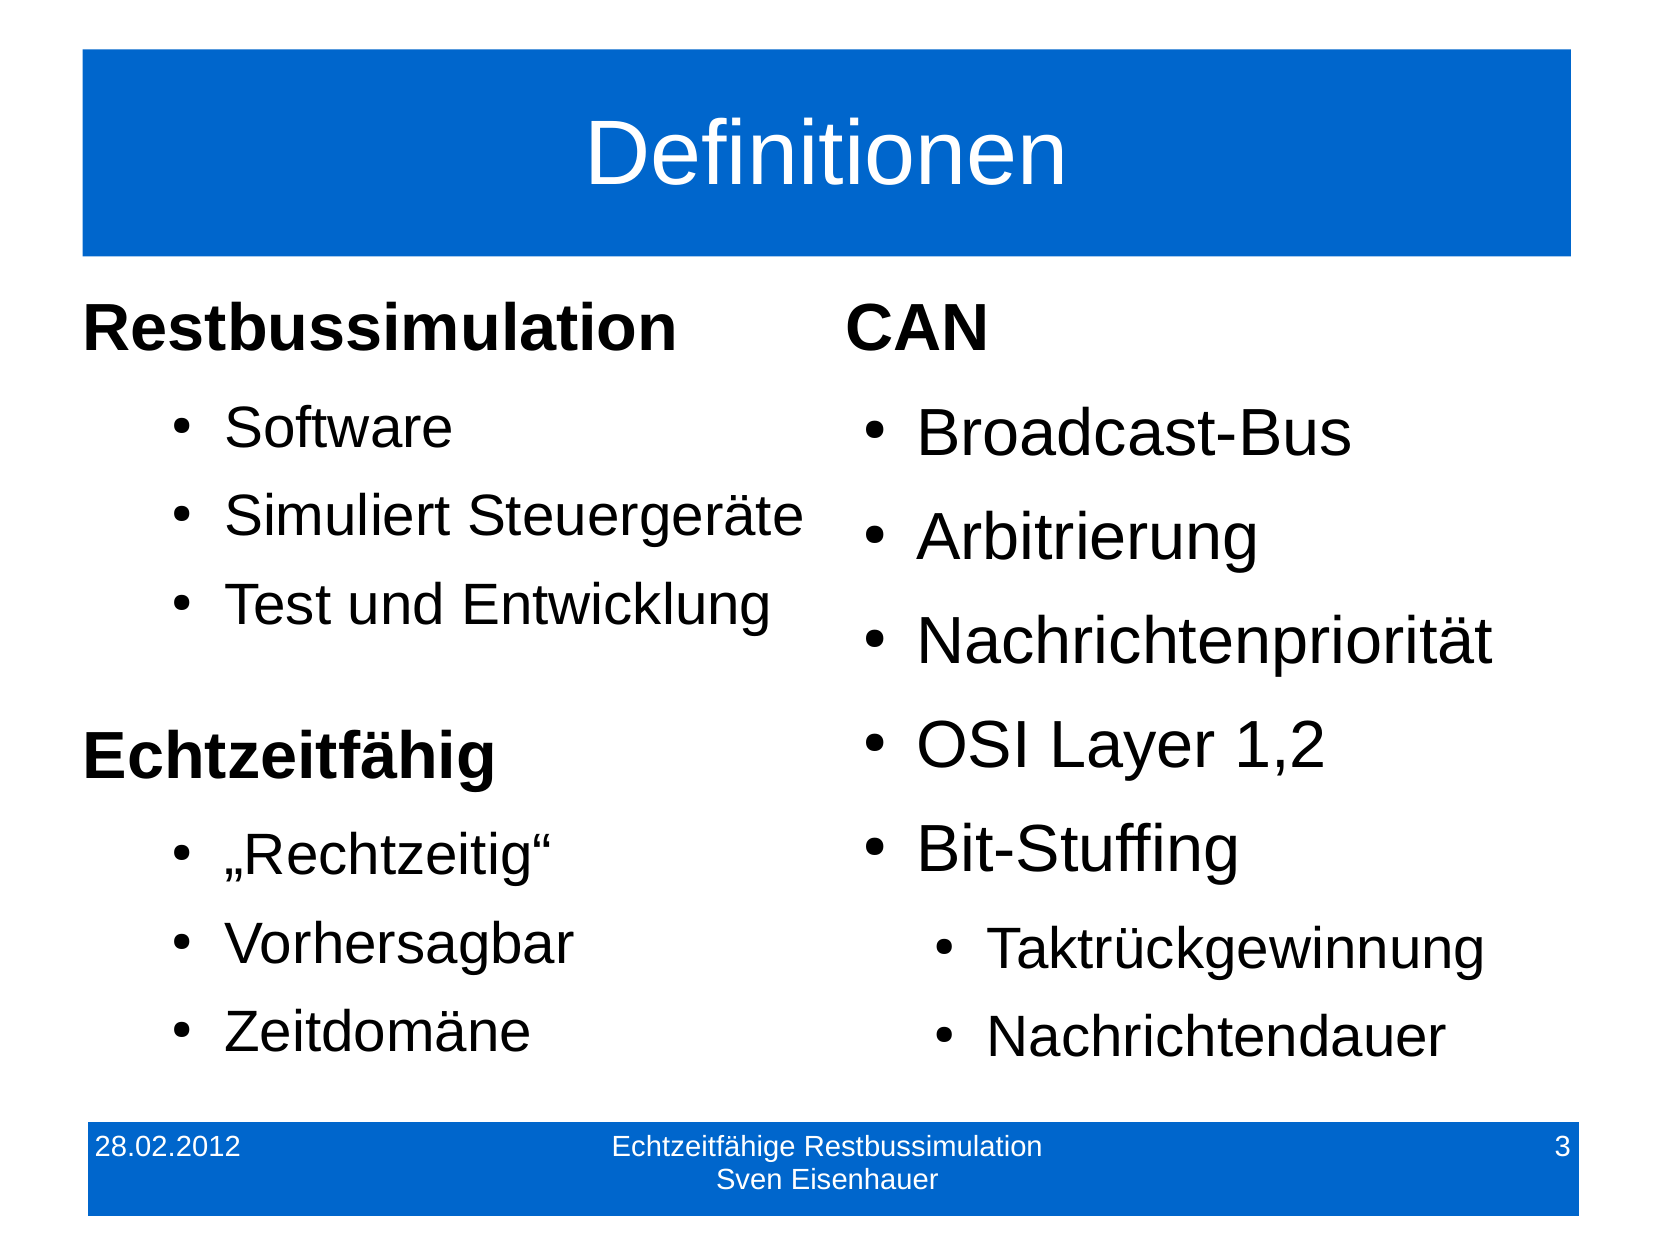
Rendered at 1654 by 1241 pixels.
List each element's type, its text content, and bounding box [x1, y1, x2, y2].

title Definitionen [82, 49, 1571, 257]
list CAN Broadcast-Bus Arbitrierung Nachrichtenpriorität OSI Layer 1,2 Bit-Stuffing Taktrückgewinnung Nachrichtendauer [845, 290, 1572, 1109]
list Restbussimulation Software Simuliert Steuergeräte Test und Entwicklung [82, 290, 809, 681]
list Echtzeitfähig „Rechtzeitig“ Vorhersagbar Zeitdomäne [82, 717, 809, 1109]
